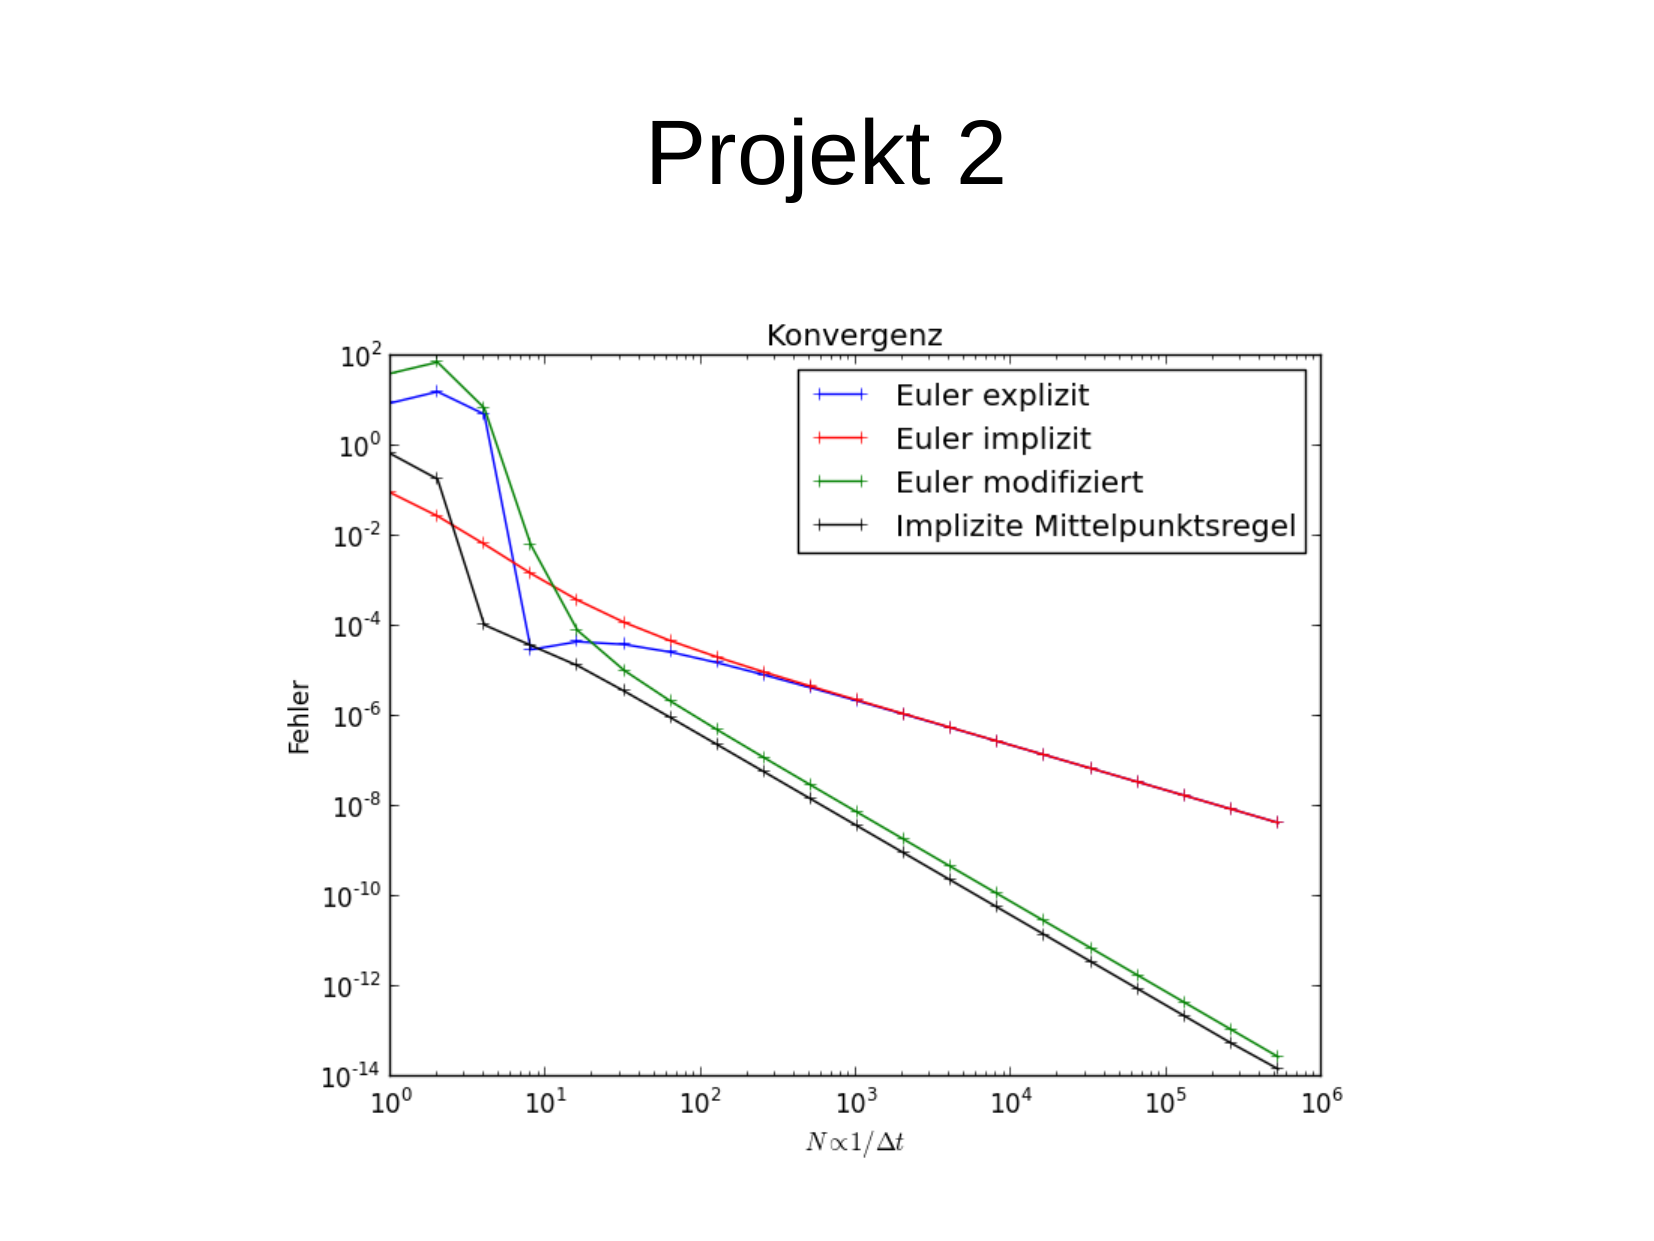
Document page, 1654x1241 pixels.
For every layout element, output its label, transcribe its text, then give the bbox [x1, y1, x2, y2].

picture [241, 266, 1442, 1167]
title Projekt 2 [82, 49, 1571, 257]
